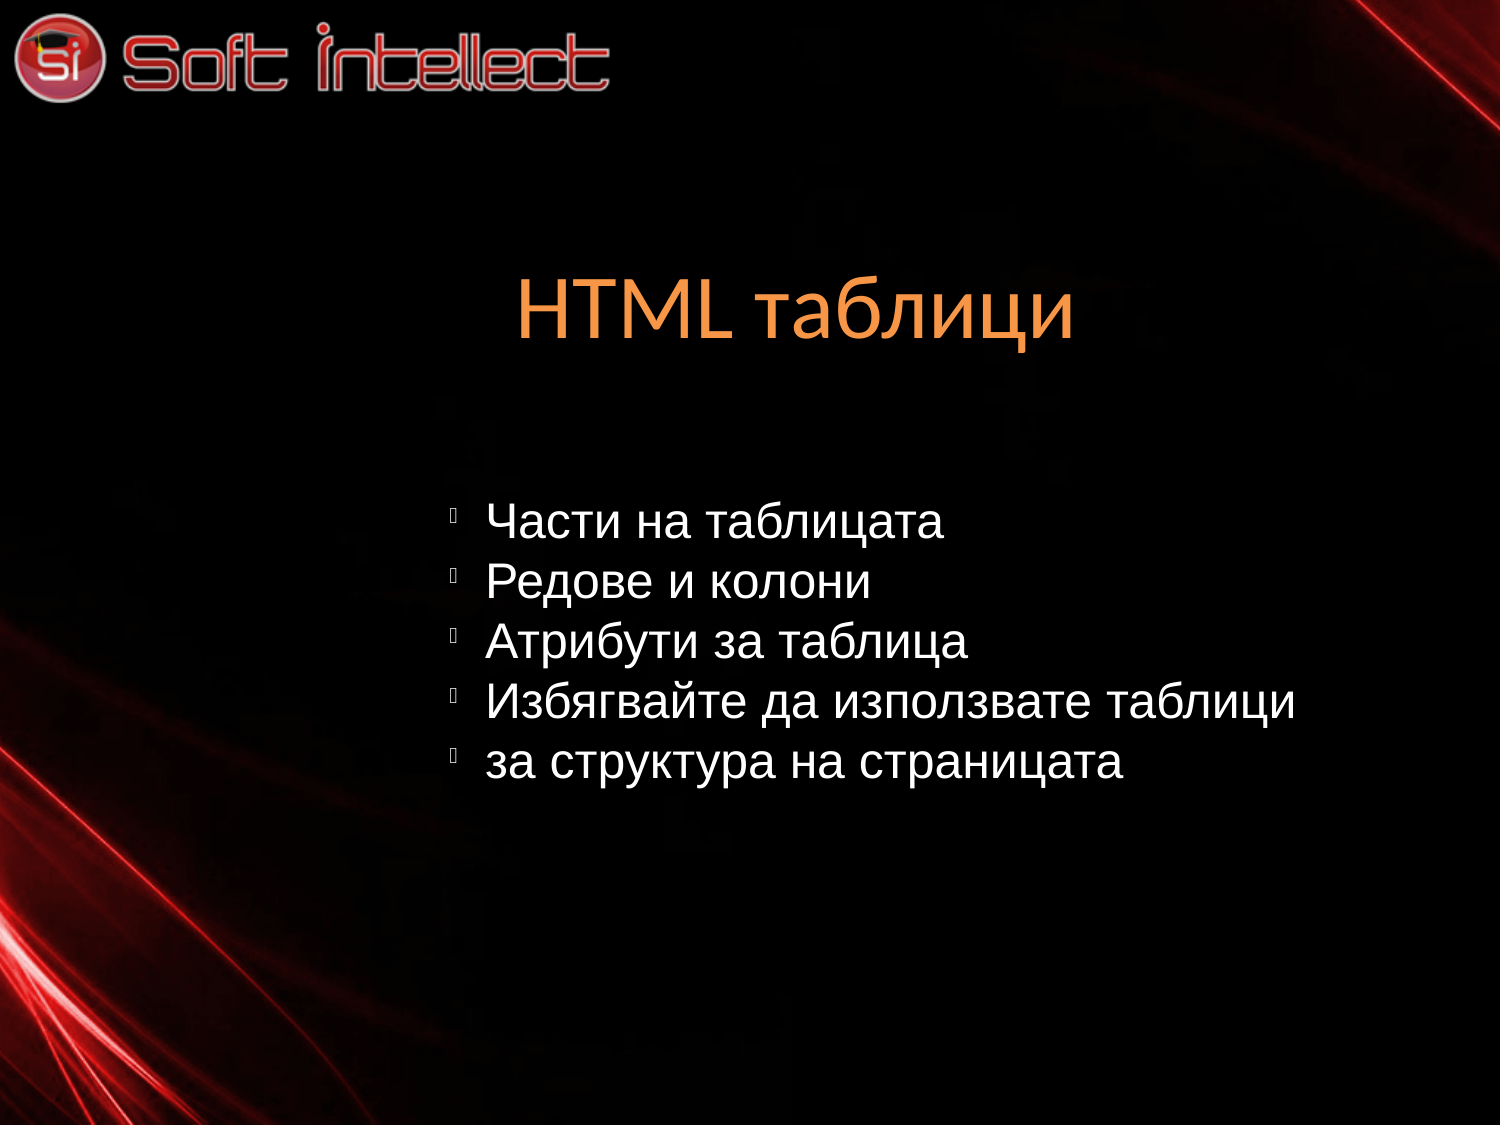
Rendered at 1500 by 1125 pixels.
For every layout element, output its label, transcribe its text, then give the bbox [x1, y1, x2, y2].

text_box HTML таблици [158, 181, 1434, 423]
text_box Части на таблицата Редове и колони Атрибути за таблица Избягвайте да използвате таблици за структура на страницата [434, 481, 1325, 930]
picture [0, 0, 1500, 1125]
